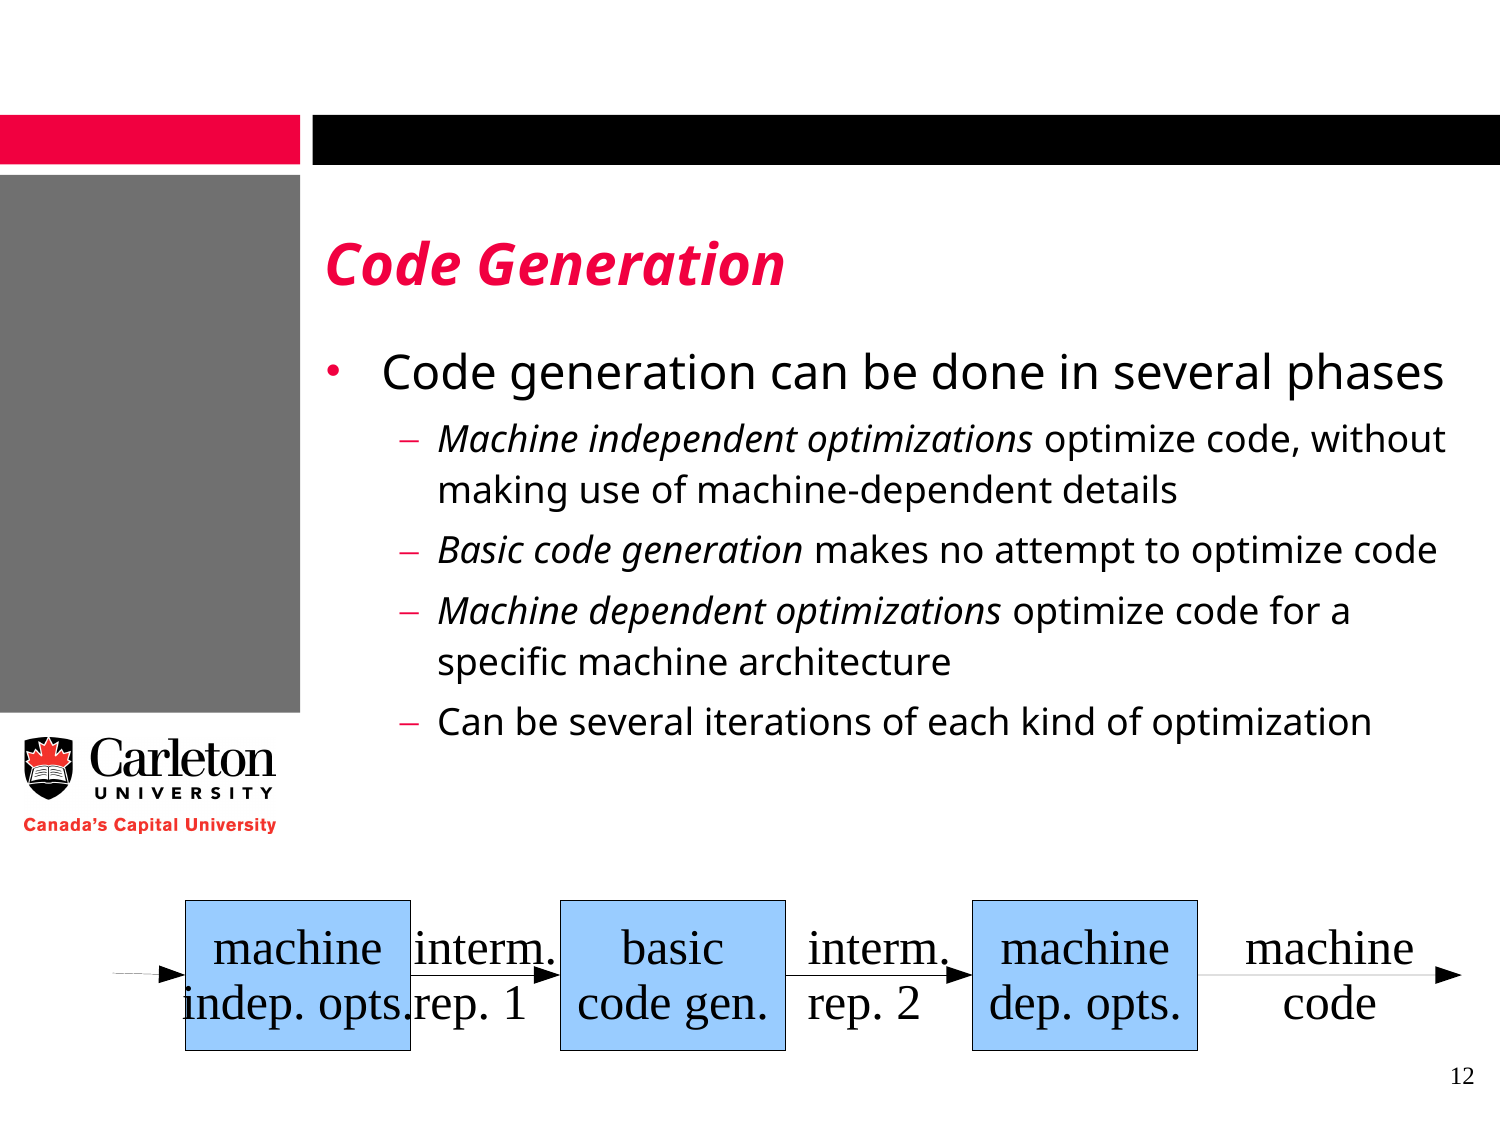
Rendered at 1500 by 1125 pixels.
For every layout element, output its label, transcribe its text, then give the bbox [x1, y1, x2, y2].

title Code Generation [324, 187, 1450, 324]
list Code generation can be done in several phases Machine independent optimizations optimize code, without making use of machine-dependent details Basic code generation makes no attempt to optimize code Machine dependent optimizations optimize code for a specific machine architecture Can be several iterations of each kind of optimization [411, 976, 560, 1036]
picture [24, 737, 276, 834]
list Code generation can be done in several phases Machine independent optimizations optimize code, without making use of machine-dependent details Basic code generation makes no attempt to optimize code Machine dependent optimizations optimize code for a specific machine architecture Can be several iterations of each kind of optimization [1198, 976, 1450, 1036]
text_box basic code gen. [560, 900, 786, 1051]
list Code generation can be done in several phases Machine independent optimizations optimize code, without making use of machine-dependent details Basic code generation makes no attempt to optimize code Machine dependent optimizations optimize code for a specific machine architecture Can be several iterations of each kind of optimization [786, 976, 972, 1036]
text_box machine indep. opts. [185, 900, 411, 1051]
text_box machine dep. opts. [972, 900, 1198, 1051]
list Code generation can be done in several phases Machine independent optimizations optimize code, without making use of machine-dependent details Basic code generation makes no attempt to optimize code Machine dependent optimizations optimize code for a specific machine architecture Can be several iterations of each kind of optimization [324, 324, 1450, 975]
